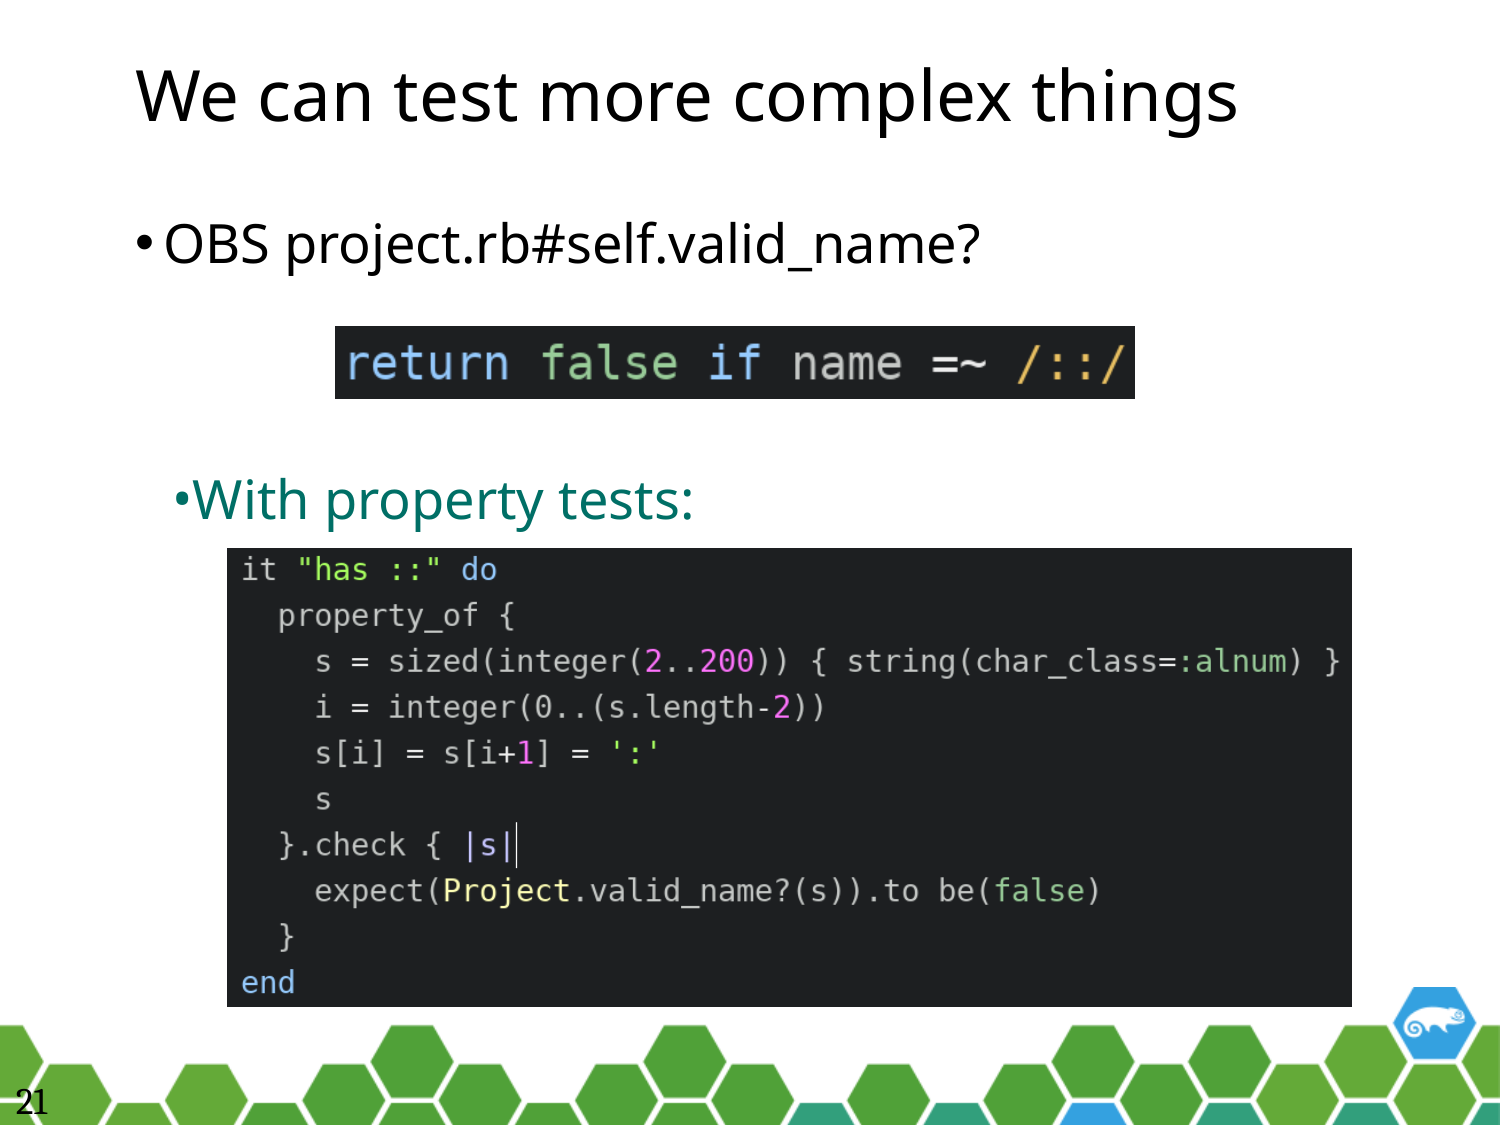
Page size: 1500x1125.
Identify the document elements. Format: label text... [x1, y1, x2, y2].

text_box We can test more complex things [134, 12, 1371, 175]
text_box OBS project.rb#self.valid_name? [134, 208, 1371, 862]
picture [335, 326, 1135, 399]
text_box With property tests: [172, 464, 854, 549]
picture [0, 548, 1500, 1125]
